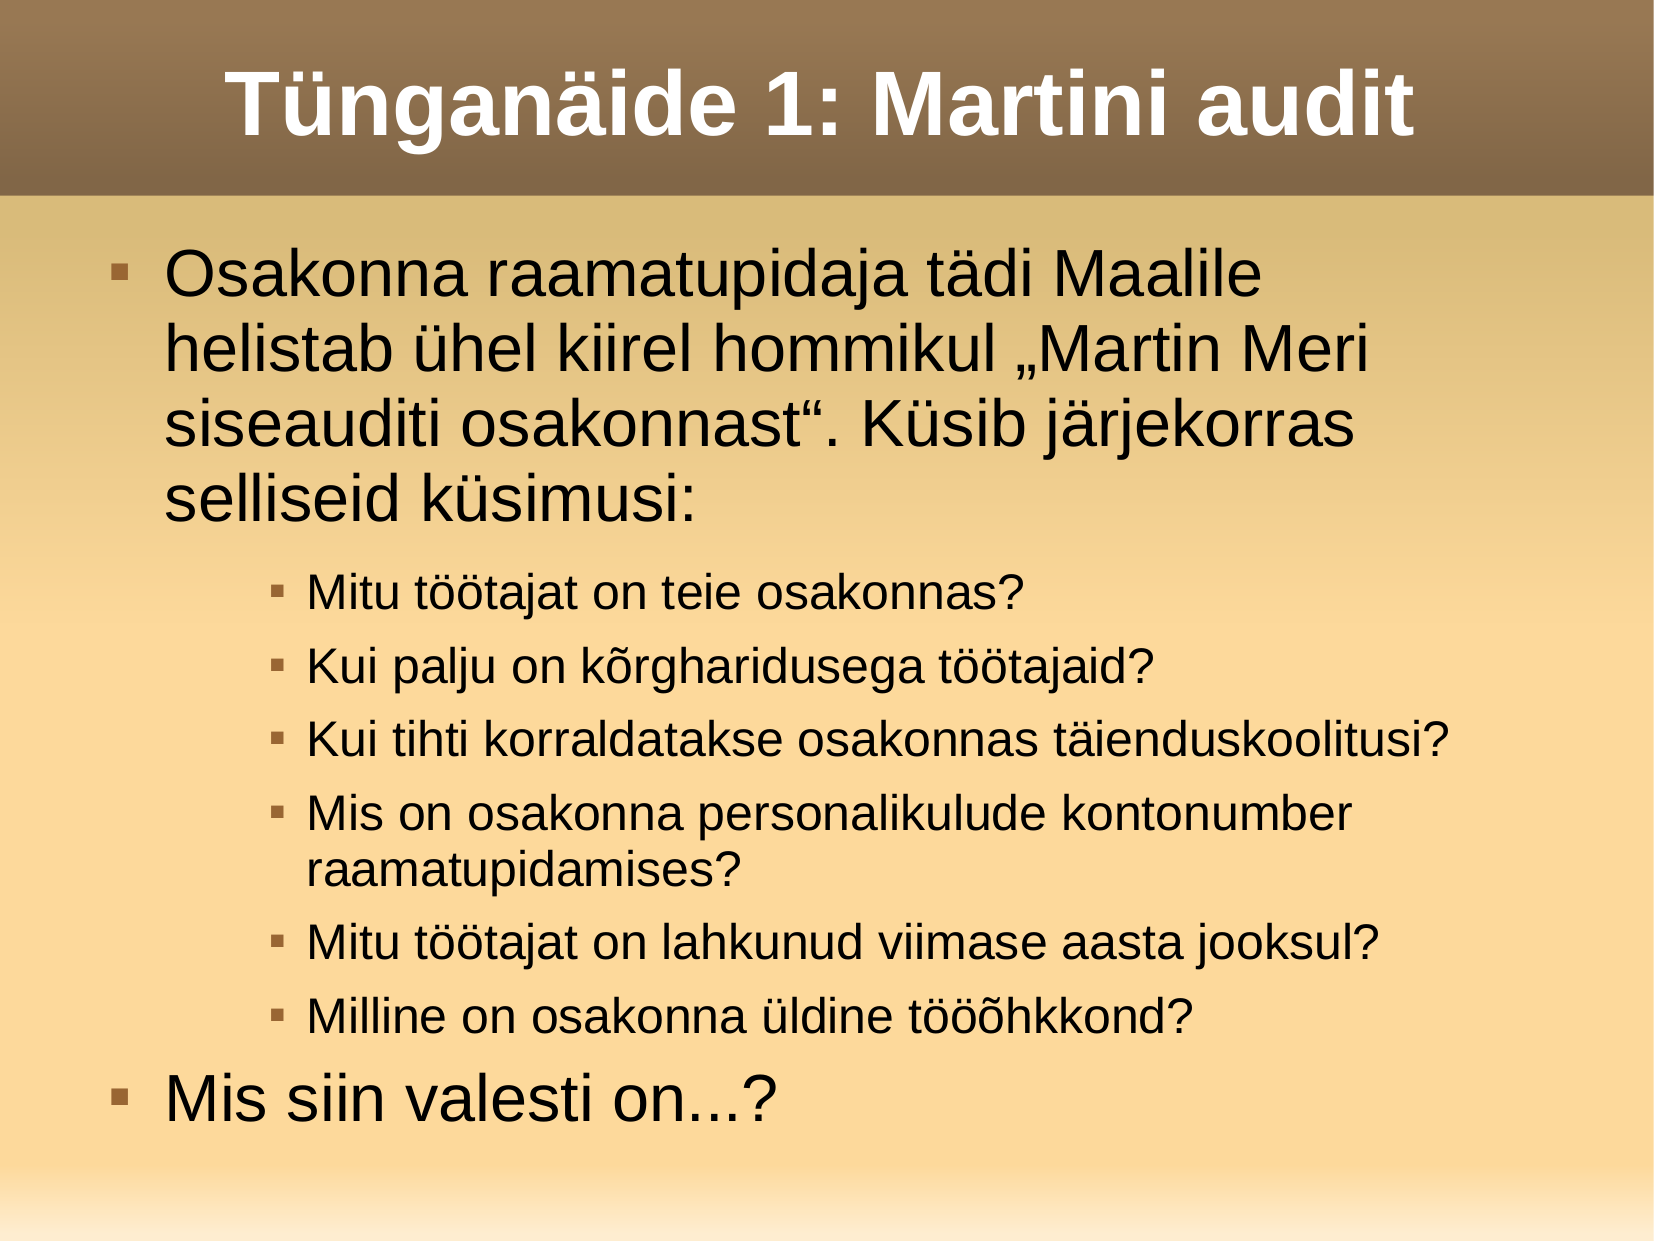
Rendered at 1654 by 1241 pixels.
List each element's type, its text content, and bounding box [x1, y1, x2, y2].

title Tünganäide 1: Martini audit [76, 0, 1565, 208]
picture [0, 0, 1654, 1241]
list Osakonna raamatupidaja tädi Maalile helistab ühel kiirel hommikul „Martin Meri siseauditi osakonnast“. Küsib järjekorras selliseid küsimusi: Mitu töötajat on teie osakonnas? Kui palju on kõrgharidusega töötajaid? Kui tihti korraldatakse osakonnas täienduskoolitusi? Mis on osakonna personalikulude kontonumber raamatupidamises? Mitu töötajat on lahkunud viimase aasta jooksul? Milline on osakonna üldine tööõhkkond? Mis siin valesti on...? [93, 236, 1506, 1056]
